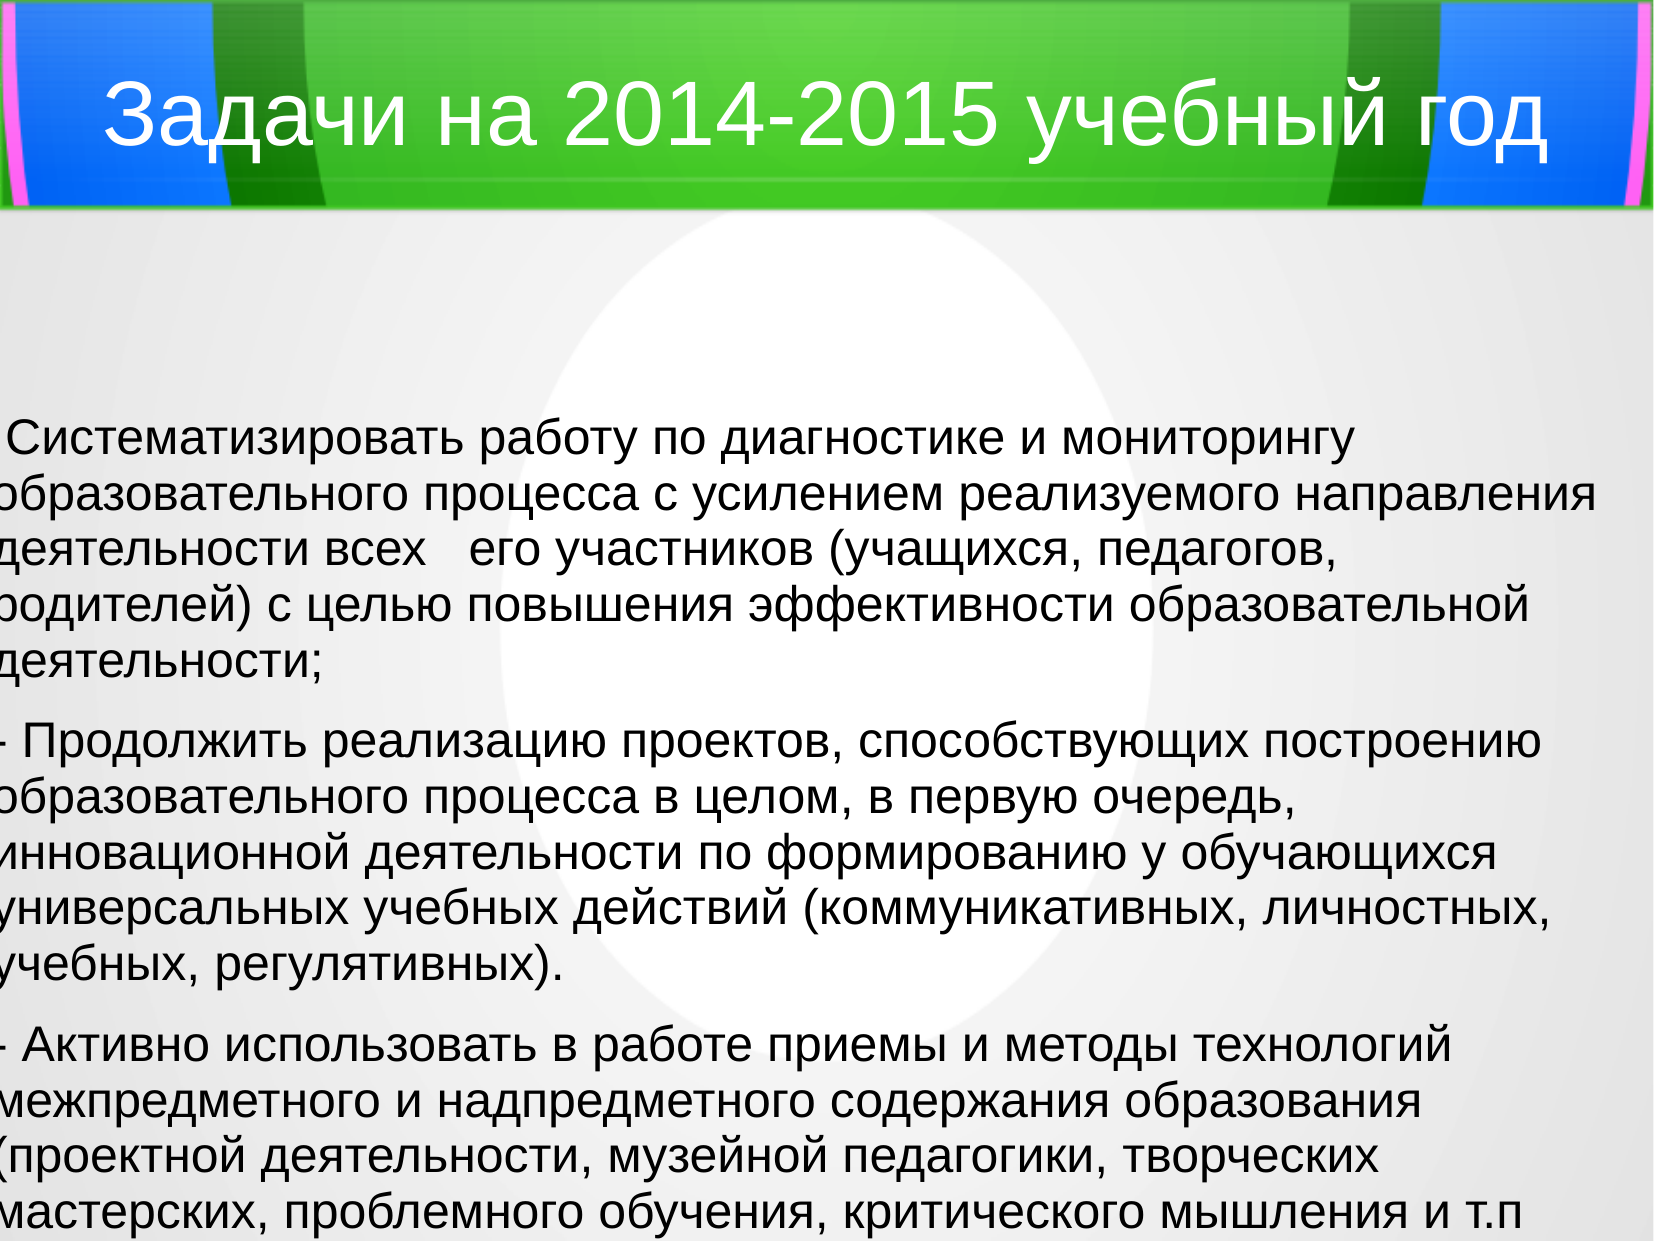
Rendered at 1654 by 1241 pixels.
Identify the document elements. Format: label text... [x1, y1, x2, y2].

title Задачи на 2014-2015 учебный год [82, 49, 1571, 179]
picture [0, 0, 1654, 1241]
text_box Систематизировать работу по диагностике и мониторингу образовательного процесса с усилением реализуемого направления деятельности всех его участников (учащихся, педагогов, родителей) с целью повышения эффективности образовательной деятельности; - Продолжить реализацию проектов, способствующих построению образовательного процесса в целом, в первую очередь, инновационной деятельности по формированию у обучающихся универсальных учебных действий (коммуникативных, личностных, учебных, регулятивных). - Активно использовать в работе приемы и методы технологий межпредметного и надпредметного содержания образования (проектной деятельности, музейной педагогики, творческих мастерских, проблемного обучения, критического мышления и т.п [0, 401, 1628, 1241]
